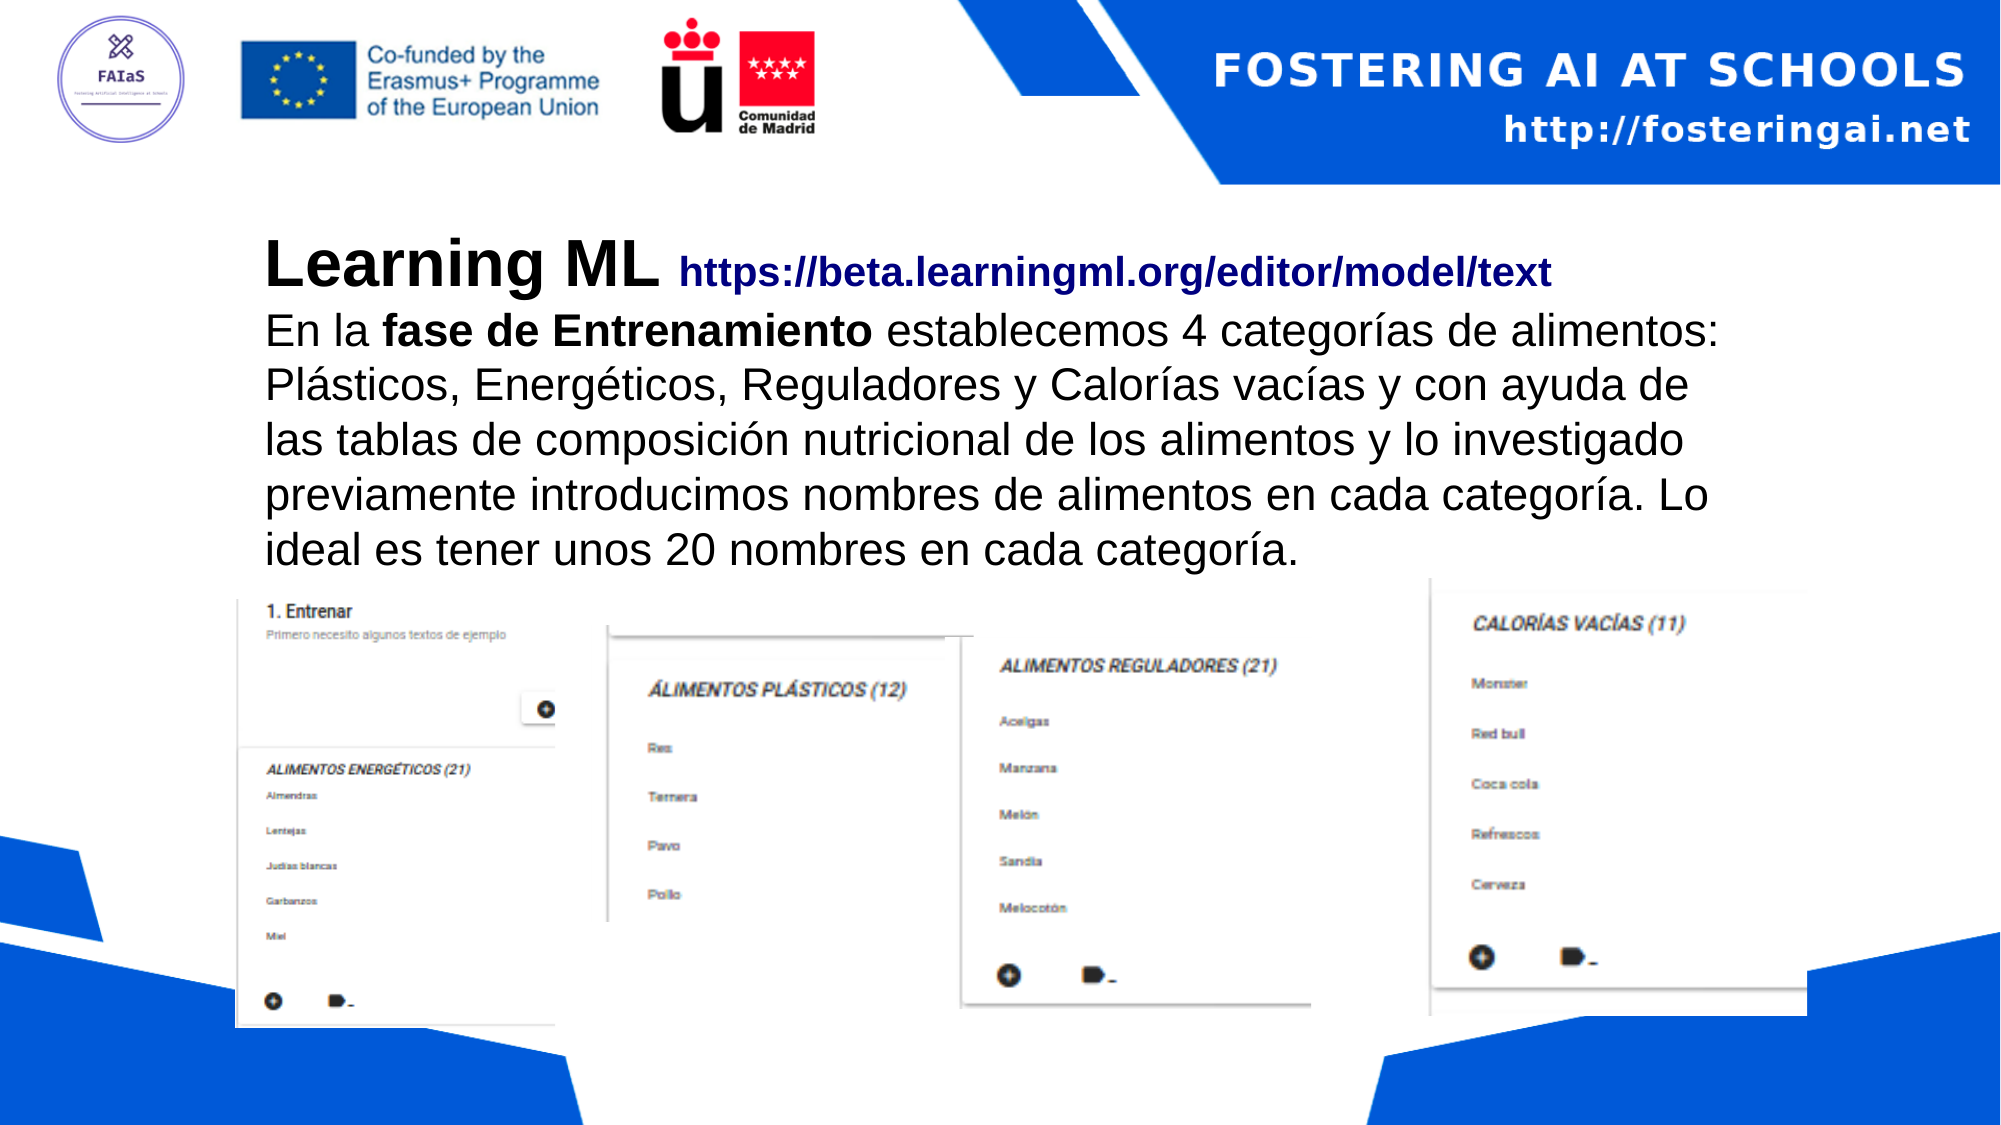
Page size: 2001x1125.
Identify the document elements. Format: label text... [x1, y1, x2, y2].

picture [0, 0, 2001, 1125]
subtitle Learning ML https://beta.learningml.org/editor/model/text En la fase de Entrenamiento establecemos 4 categorías de alimentos: Plásticos, Energéticos, Reguladores y Calorías vacías y con ayuda de las tablas de composición nutricional de los alimentos y lo investigado previamente introducimos nombres de alimentos en cada categoría. Lo ideal es tener unos 20 nombres en cada categoría. [249, 212, 1750, 1063]
